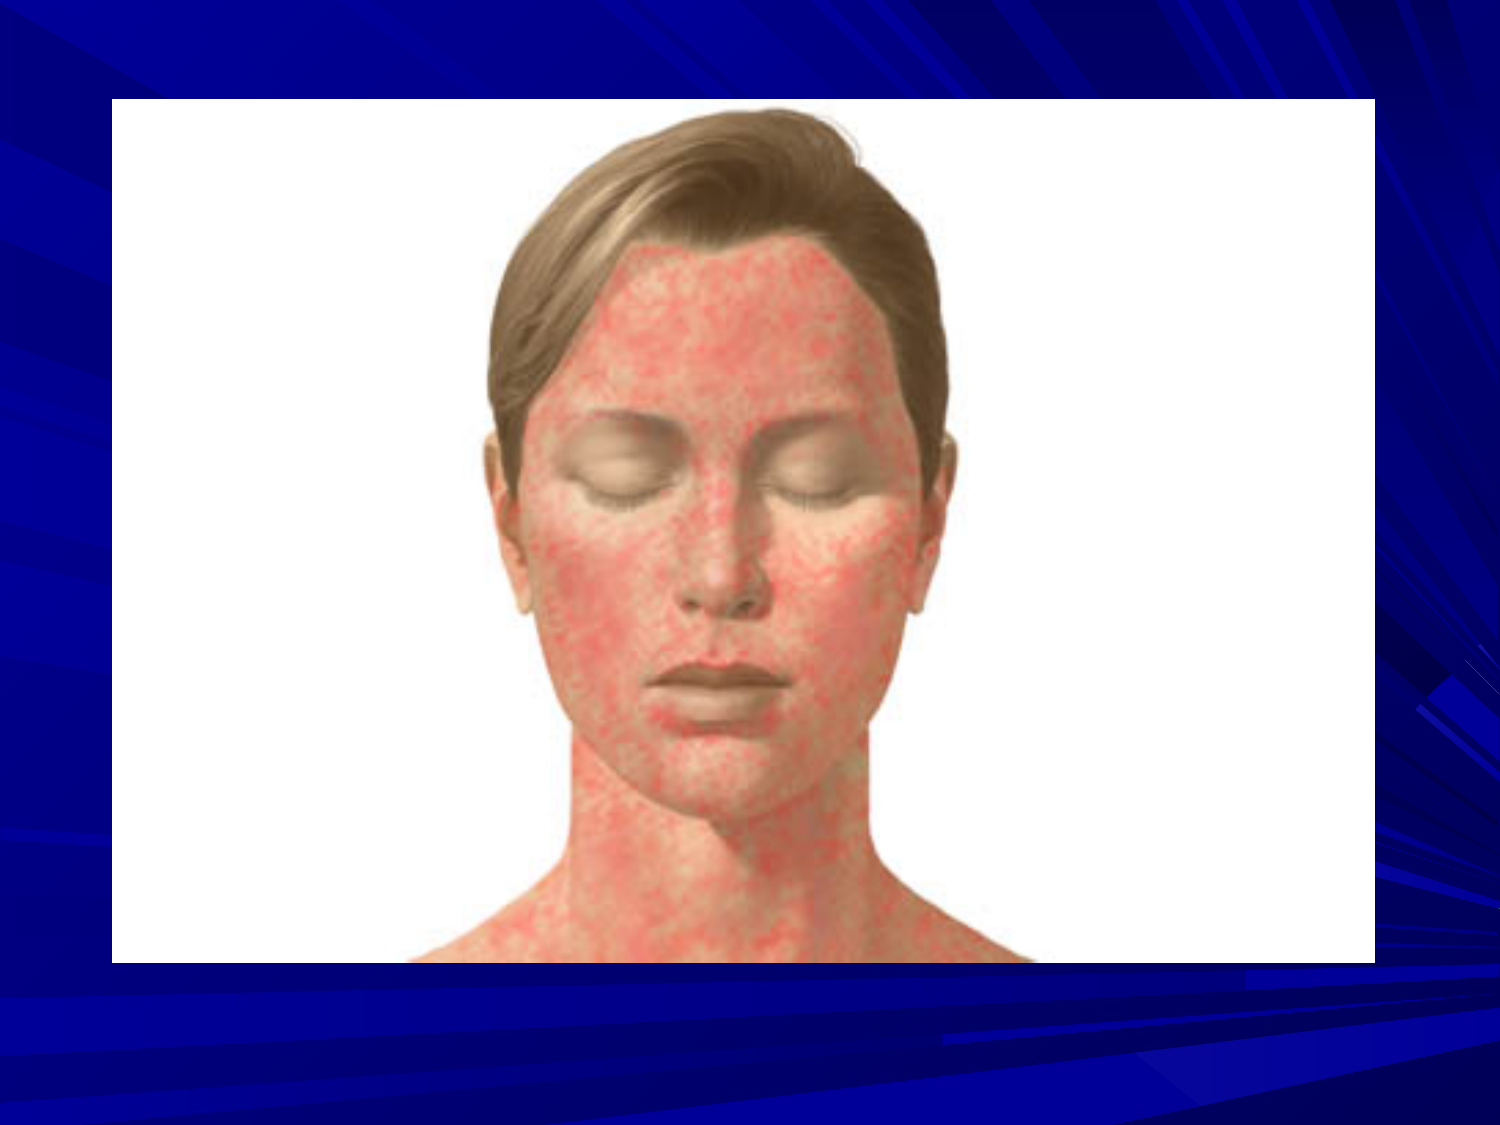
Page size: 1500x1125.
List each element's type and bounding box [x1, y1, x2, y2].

picture [112, 99, 1375, 963]
